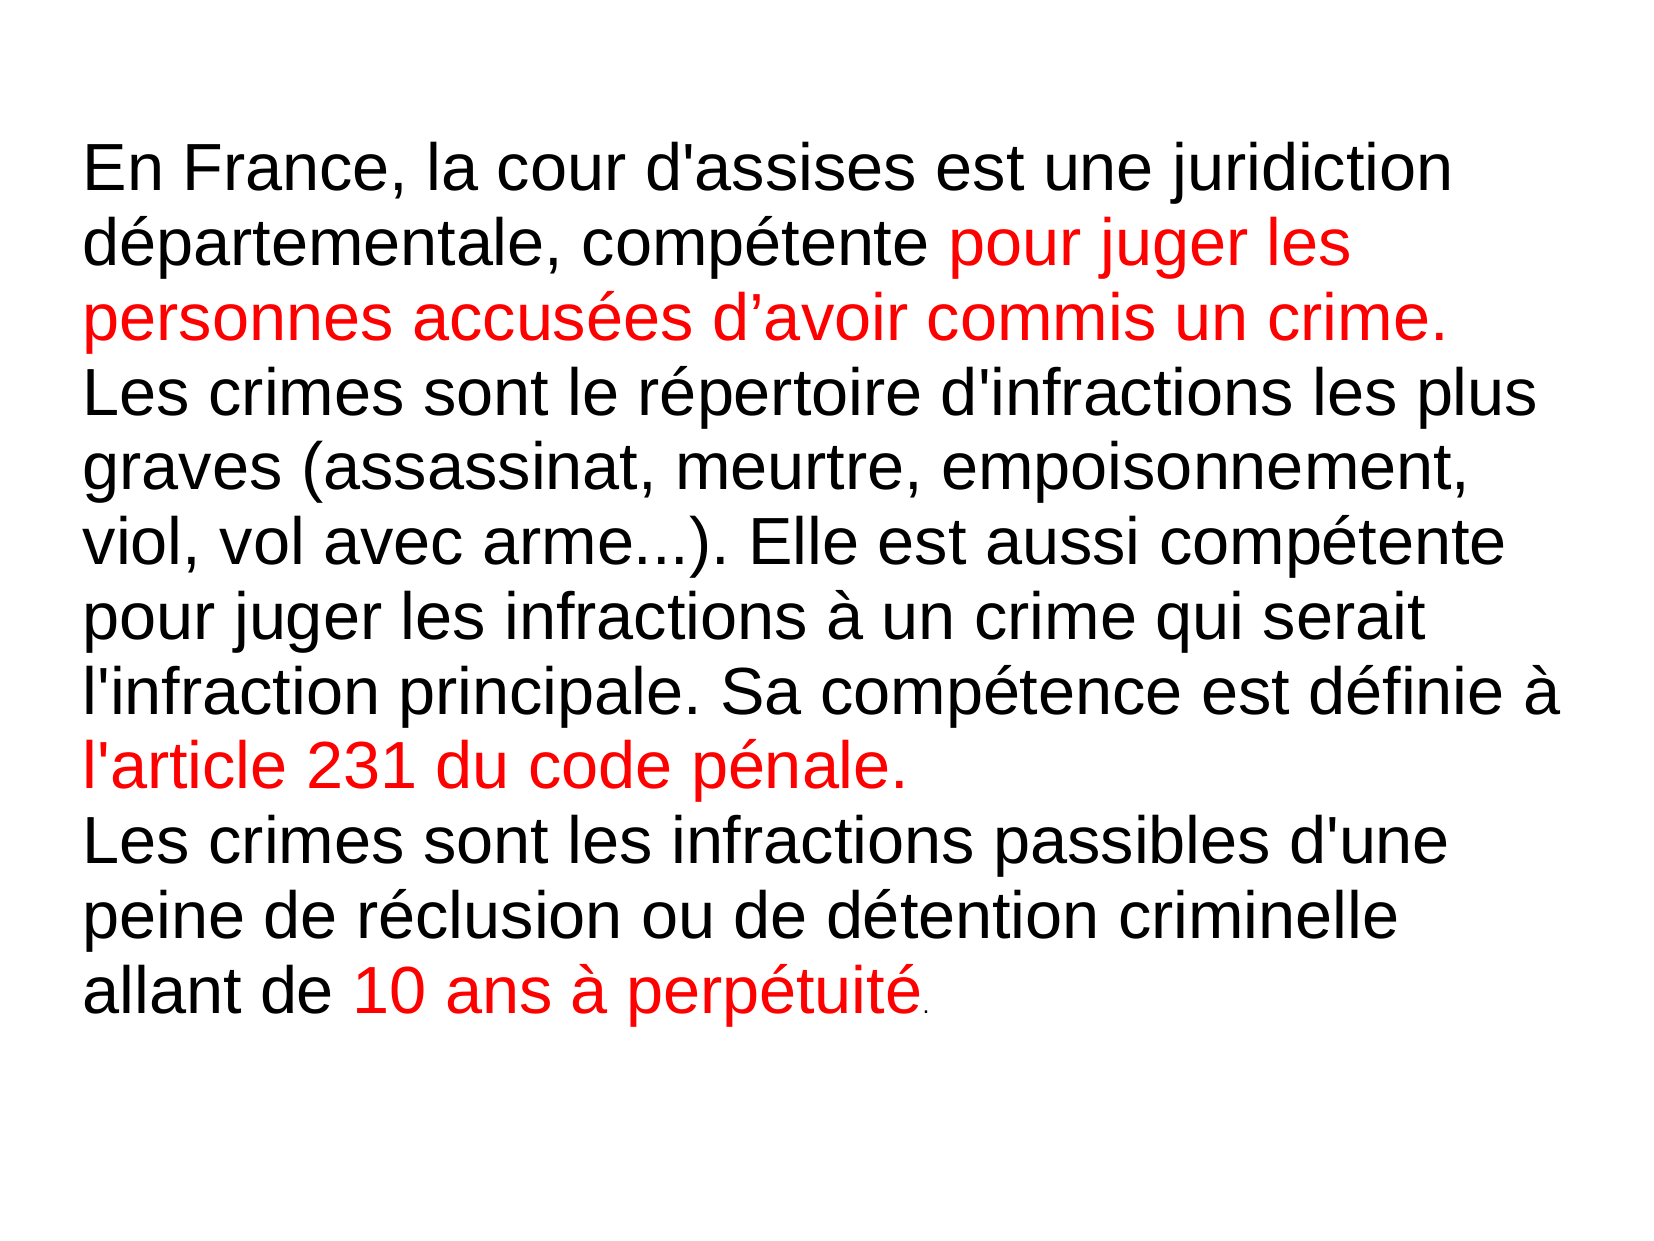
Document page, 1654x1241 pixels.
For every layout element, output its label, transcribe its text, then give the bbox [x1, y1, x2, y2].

subtitle En France, la cour d'assises est une juridiction départementale, compétente pour juger les personnes accusées d’avoir commis un crime. Les crimes sont le répertoire d'infractions les plus graves (assassinat, meurtre, empoisonnement, viol, vol avec arme...). Elle est aussi compétente pour juger les infractions à un crime qui serait l'infraction principale. Sa compétence est définie à l'article 231 du code pénale. Les crimes sont les infractions passibles d'une peine de réclusion ou de détention criminelle allant de 10 ans à perpétuité. [82, 49, 1571, 1109]
